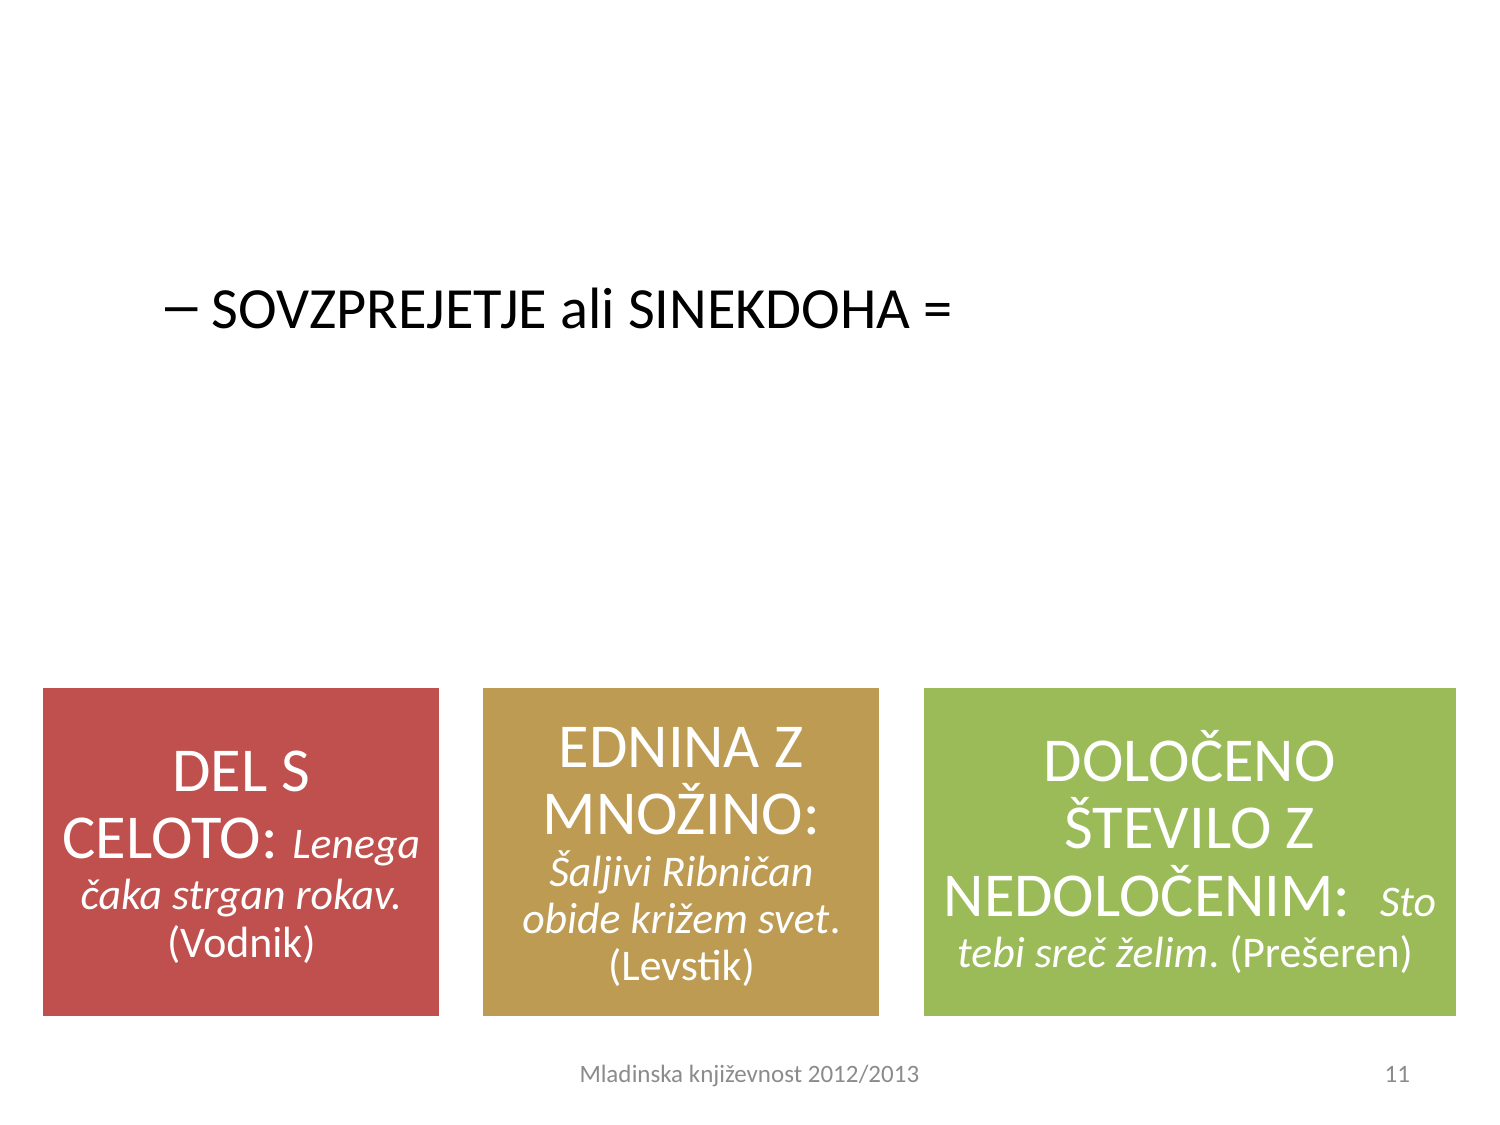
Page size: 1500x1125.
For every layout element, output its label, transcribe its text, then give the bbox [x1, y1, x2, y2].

text_box EDNINA Z MNOŽINO: Šaljivi Ribničan obide križem svet. (Levstik) [481, 686, 882, 1018]
text_box DOLOČENO ŠTEVILO Z NEDOLOČENIM: Sto tebi sreč želim. (Prešeren) [921, 686, 1459, 1018]
slide_number <number> [1074, 1042, 1425, 1103]
list SOVZPREJETJE ali SINEKDOHA = [75, 262, 1425, 1005]
text_box DEL S CELOTO: Lenega čaka strgan rokav. (Vodnik) [41, 686, 442, 1018]
footer Mladinska književnost 2012/2013 [512, 1042, 988, 1103]
